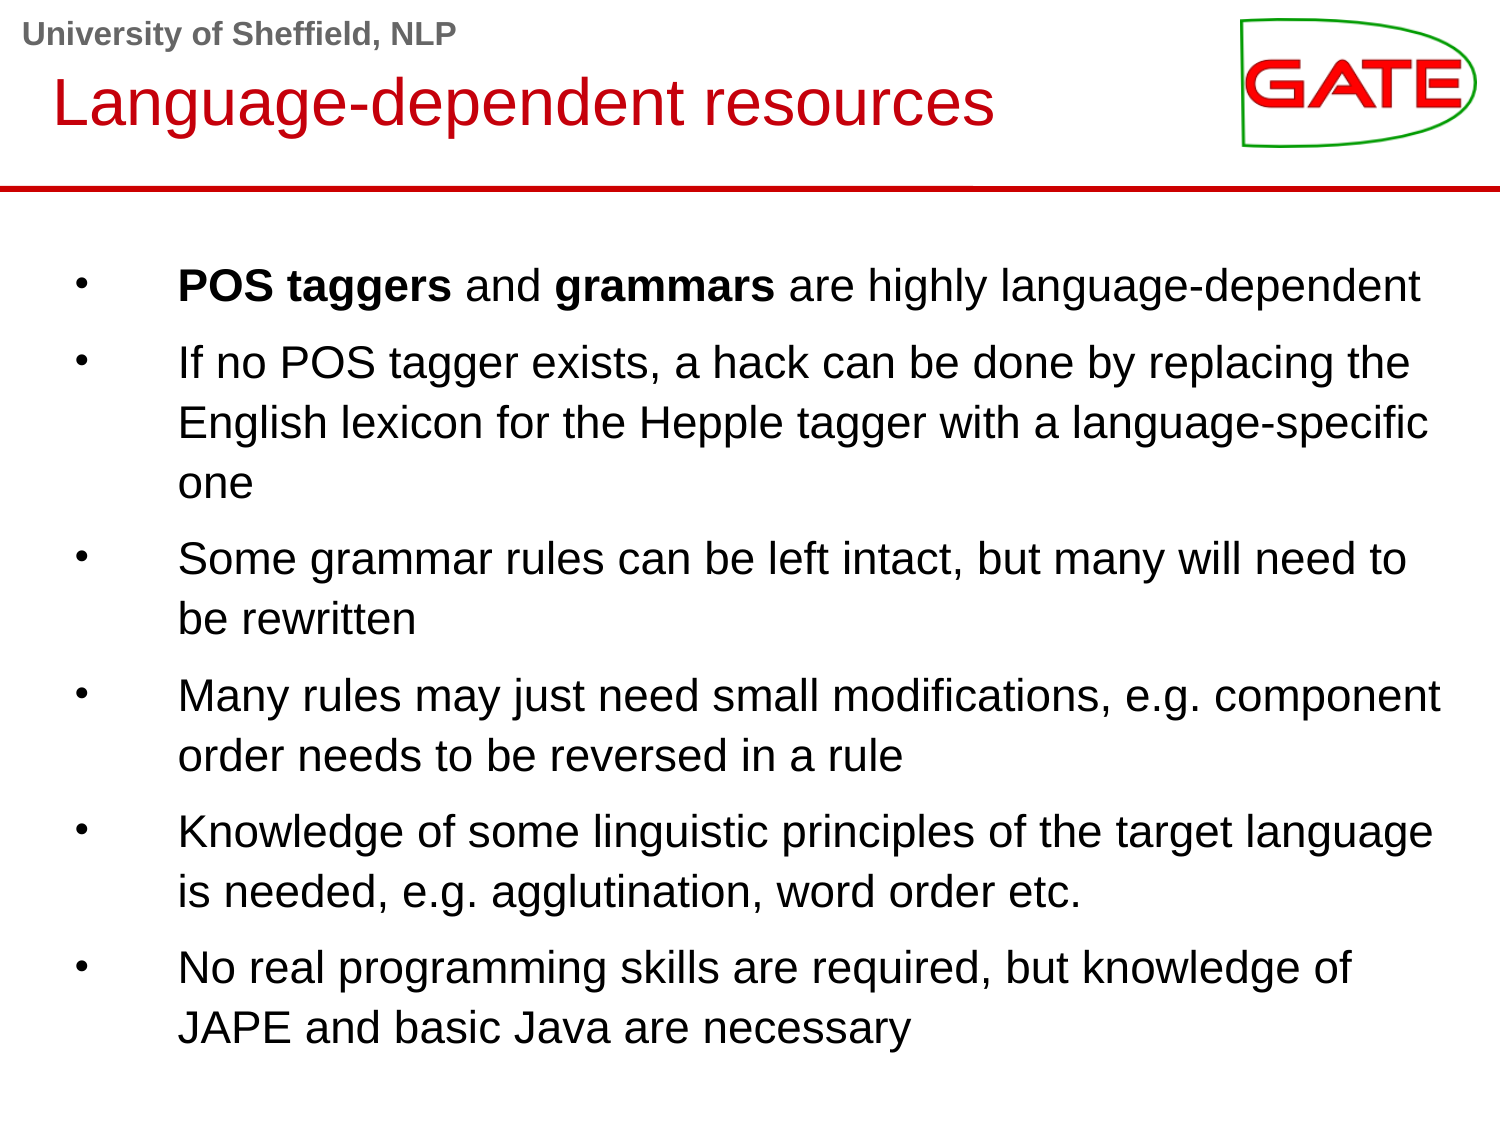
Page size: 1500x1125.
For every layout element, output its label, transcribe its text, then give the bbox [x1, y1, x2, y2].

list POS taggers and grammars are highly language-dependent If no POS tagger exists, a hack can be done by replacing the English lexicon for the Hepple tagger with a language-specific one Some grammar rules can be left intact, but many will need to be rewritten Many rules may just need small modifications, e.g. component order needs to be reversed in a rule Knowledge of some linguistic principles of the target language is needed, e.g. agglutination, word order etc. No real programming skills are required, but knowledge of JAPE and basic Java are necessary [59, 243, 1477, 1125]
title Language-dependent resources [37, 0, 1381, 197]
picture [1381, 18, 1477, 148]
